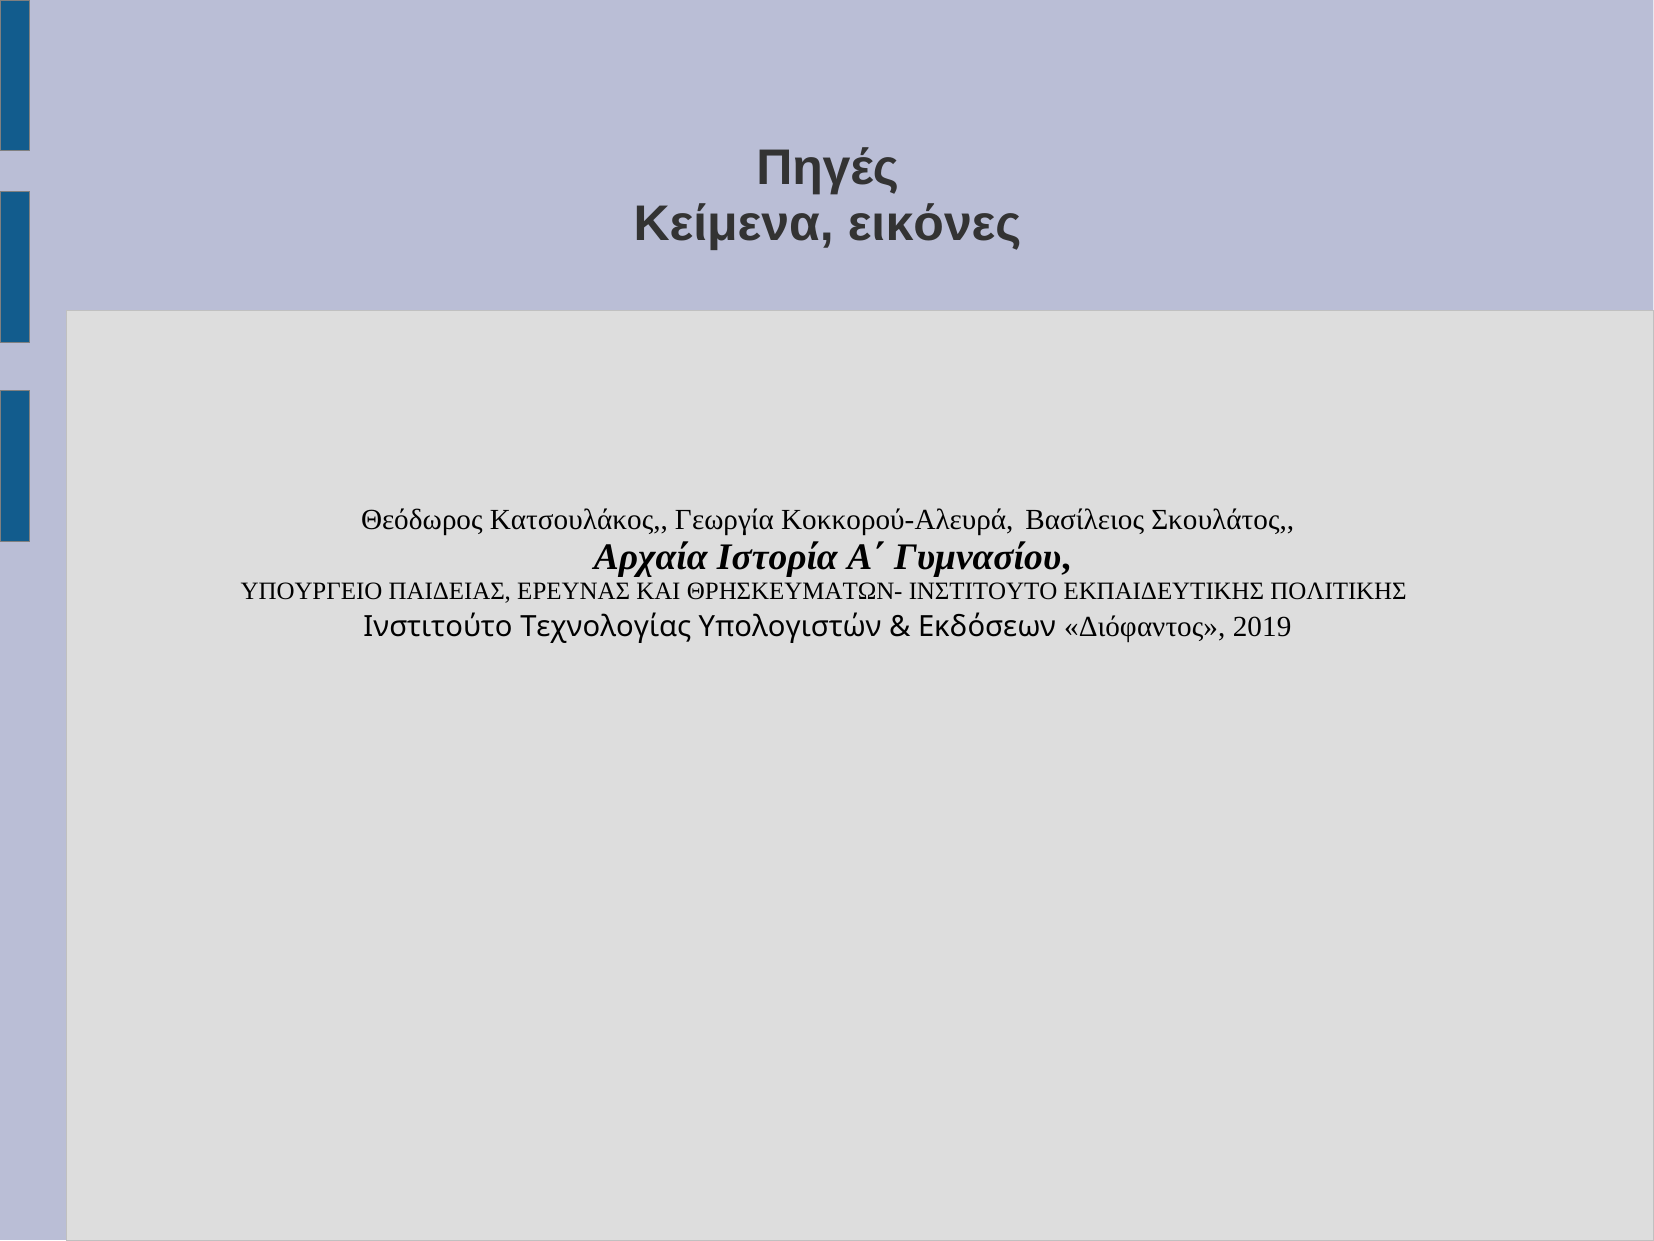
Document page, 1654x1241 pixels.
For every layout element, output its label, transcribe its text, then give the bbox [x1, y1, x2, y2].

title Πηγές Κείμενα, εικόνες [121, 91, 1534, 299]
subtitle Θεόδωρος Κατσουλάκος,, Γεωργία Κοκκορού-Αλευρά, Βασίλειος Σκουλάτος,, Αρχαία Ιστορία Α΄ Γυμνασίου, ΥΠΟΥΡΓΕΙΟ ΠΑΙΔΕΙΑΣ, ΕΡΕΥΝΑΣ ΚΑΙ ΘΡΗΣΚΕΥΜΑΤΩΝ- ΙΝΣΤΙΤΟΥΤΟ ΕΚΠΑΙΔΕΥΤΙΚΗΣ ΠΟΛΙΤΙΚΗΣ Ινστιτούτο Τεχνολογίας Υπολογιστών & Εκδόσεων «Διόφαντος», 2019 [121, 344, 1534, 1127]
